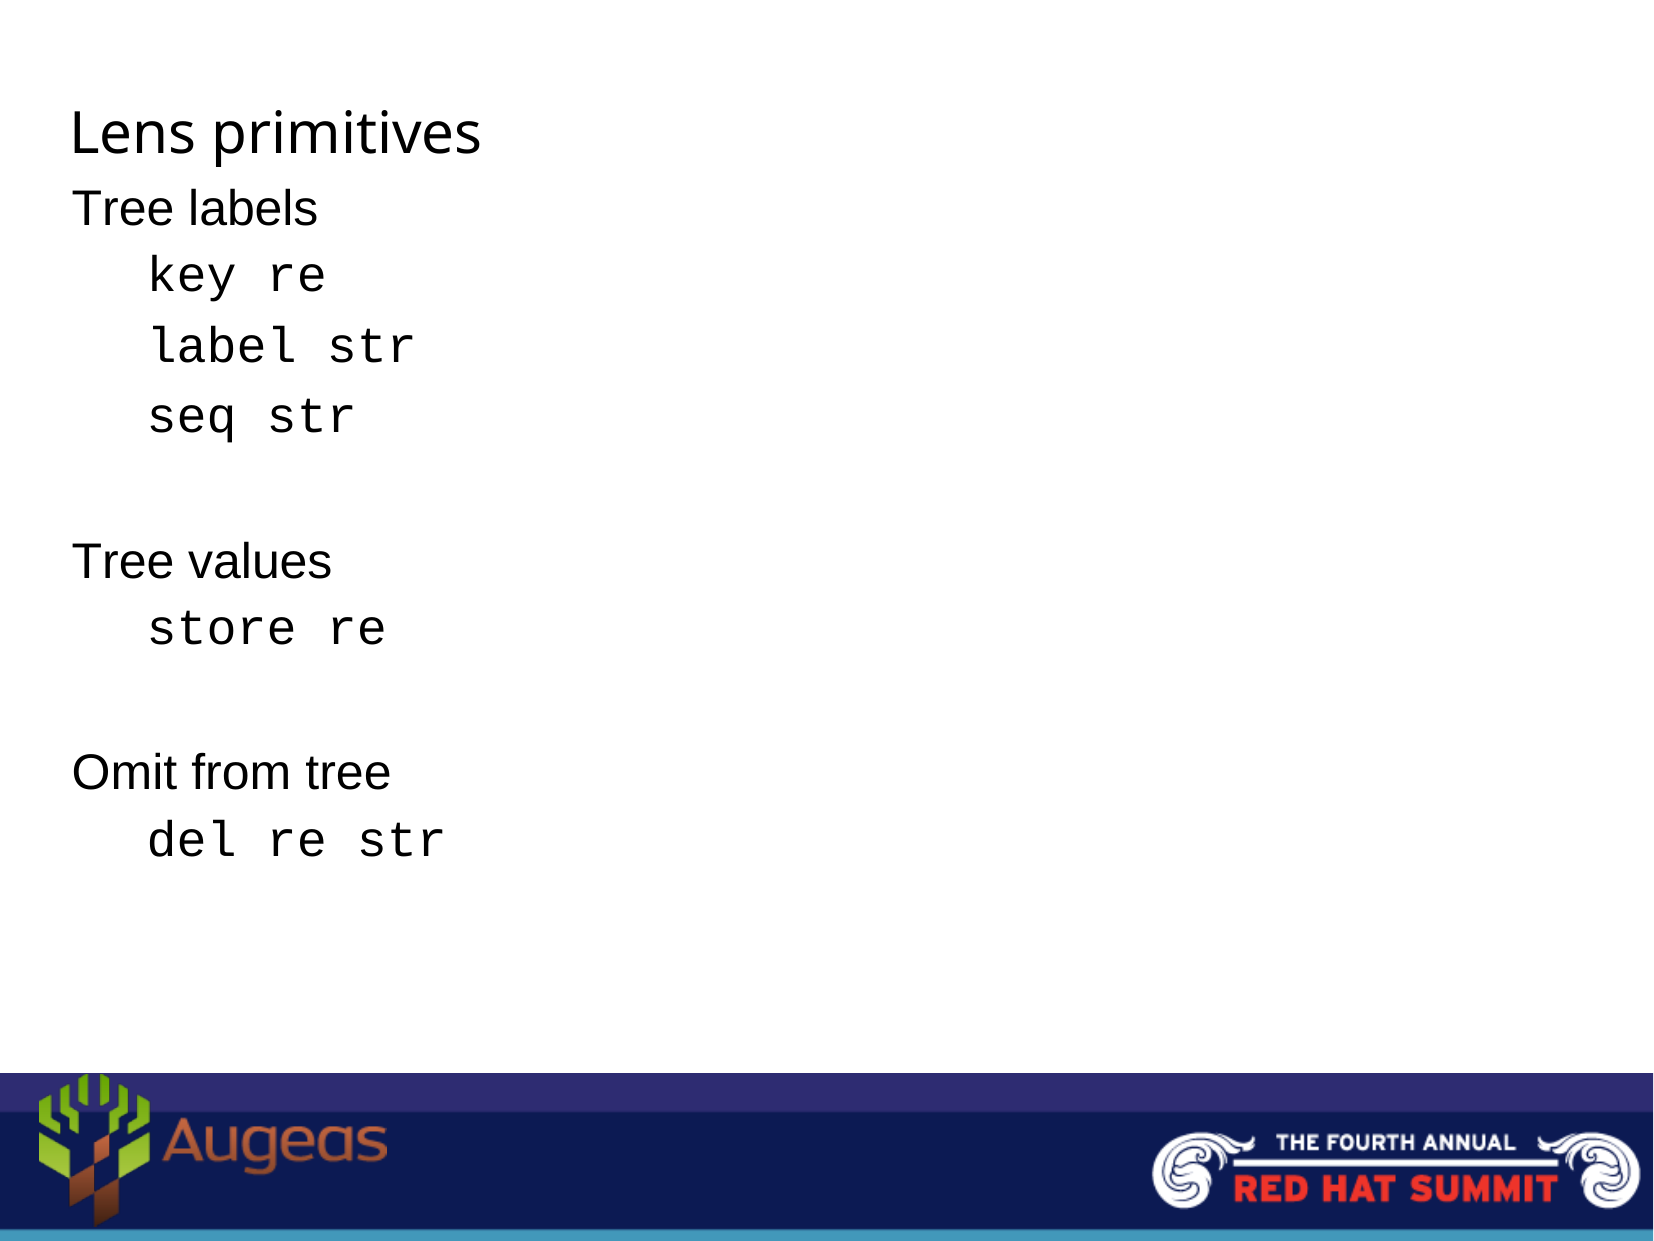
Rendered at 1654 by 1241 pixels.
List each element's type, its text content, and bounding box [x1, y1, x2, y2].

list Tree labels key re label str seq str Tree values store re Omit from tree del re str [71, 180, 1495, 1089]
picture [0, 1073, 1654, 1241]
title Lens primitives [69, 71, 1501, 190]
